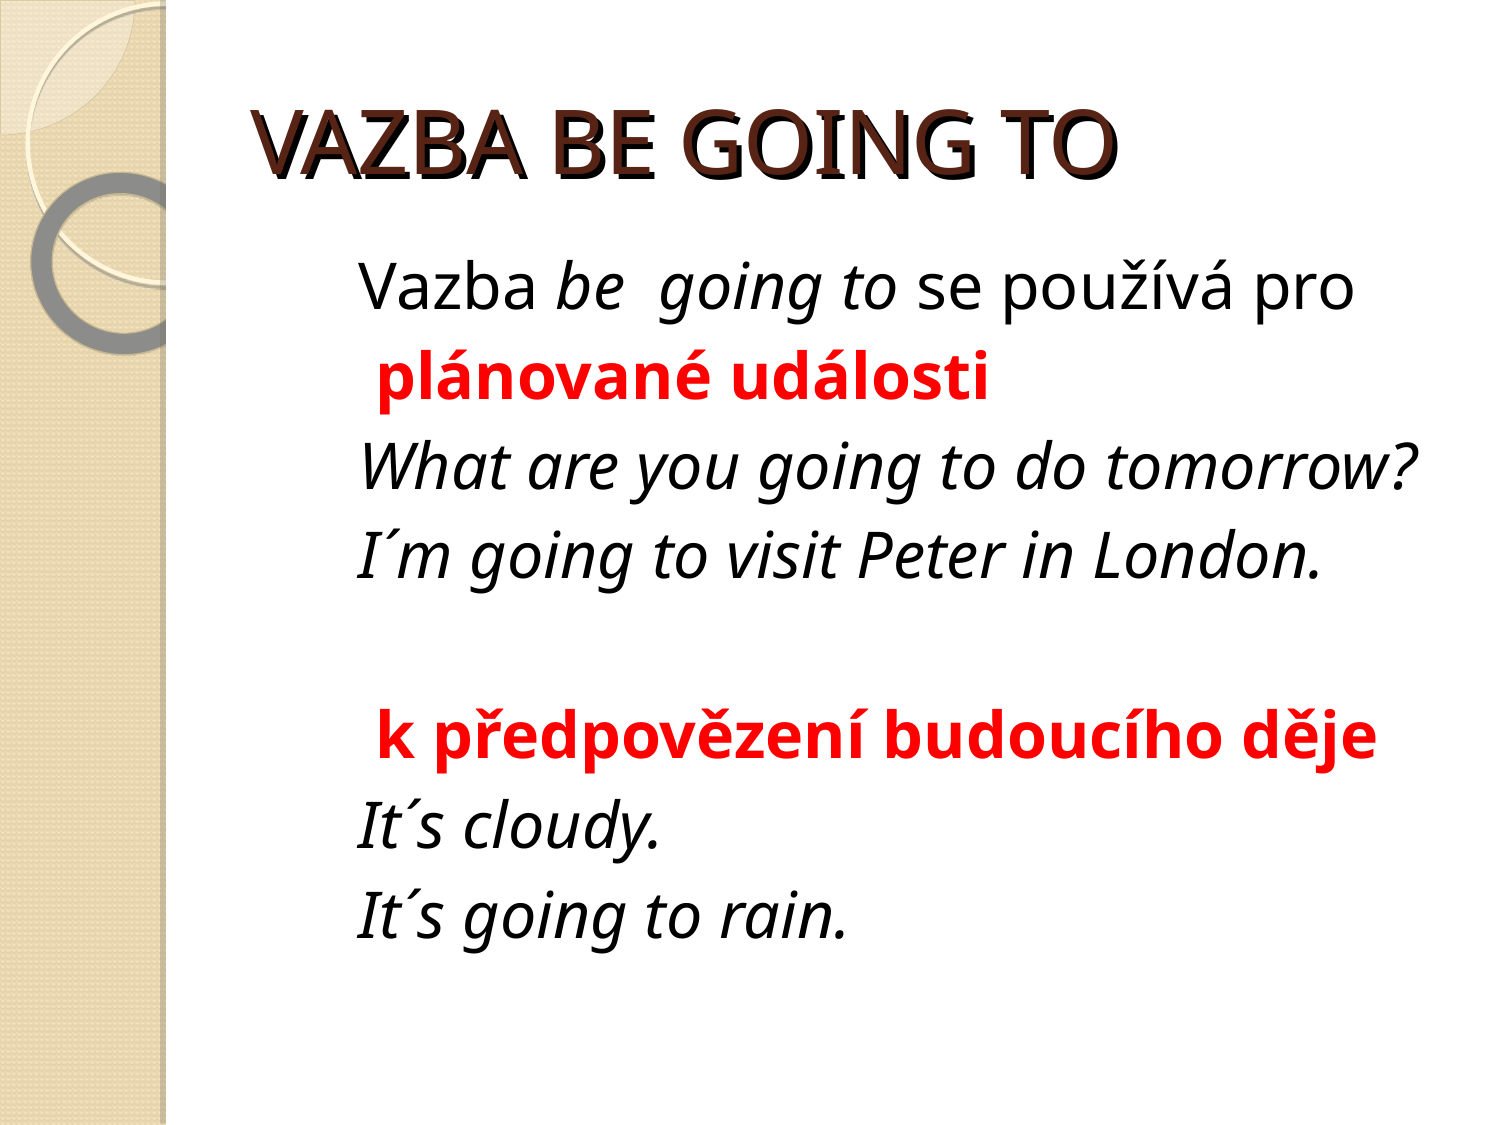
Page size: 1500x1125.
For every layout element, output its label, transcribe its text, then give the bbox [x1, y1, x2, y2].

list Vazba be going to se používá pro plánované události What are you going to do tomorrow? I´m going to visit Peter in London. k předpovězení budoucího děje It´s cloudy. It´s going to rain. [235, 237, 1466, 1026]
title VAZBA BE GOING TO [235, 45, 1466, 233]
